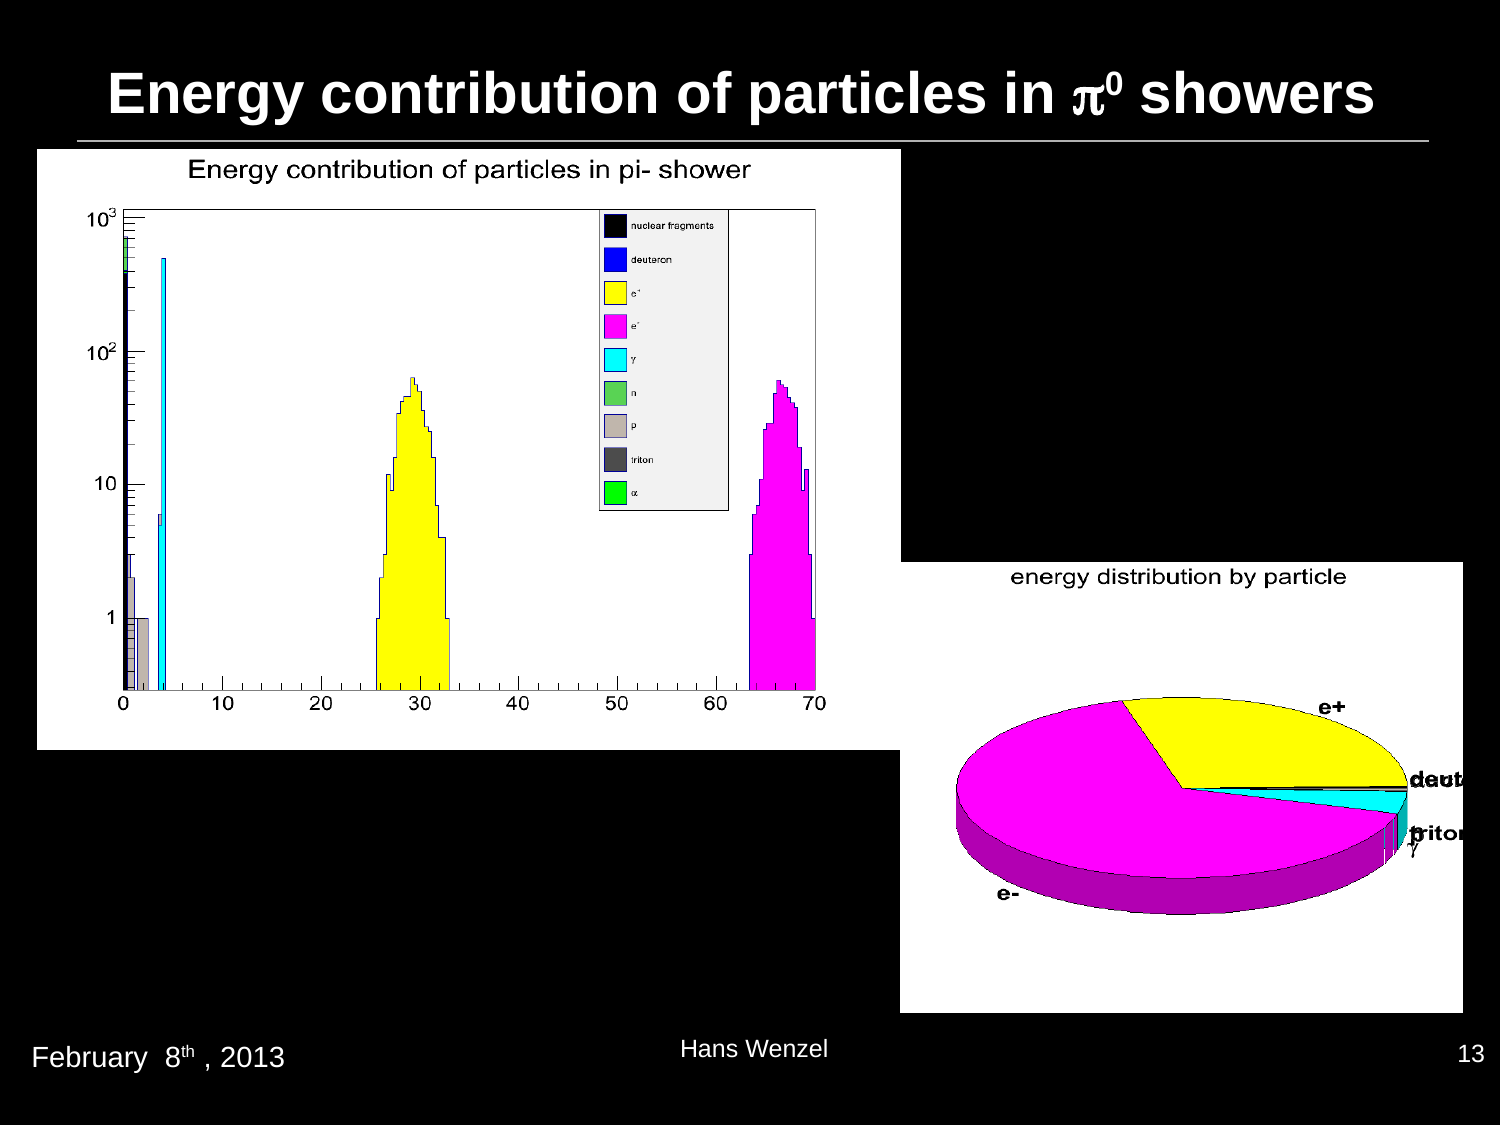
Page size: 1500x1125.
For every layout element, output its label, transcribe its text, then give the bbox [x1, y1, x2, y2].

picture [37, 149, 1463, 1013]
title Energy contribution of particles in p0 showers [75, 0, 1425, 188]
